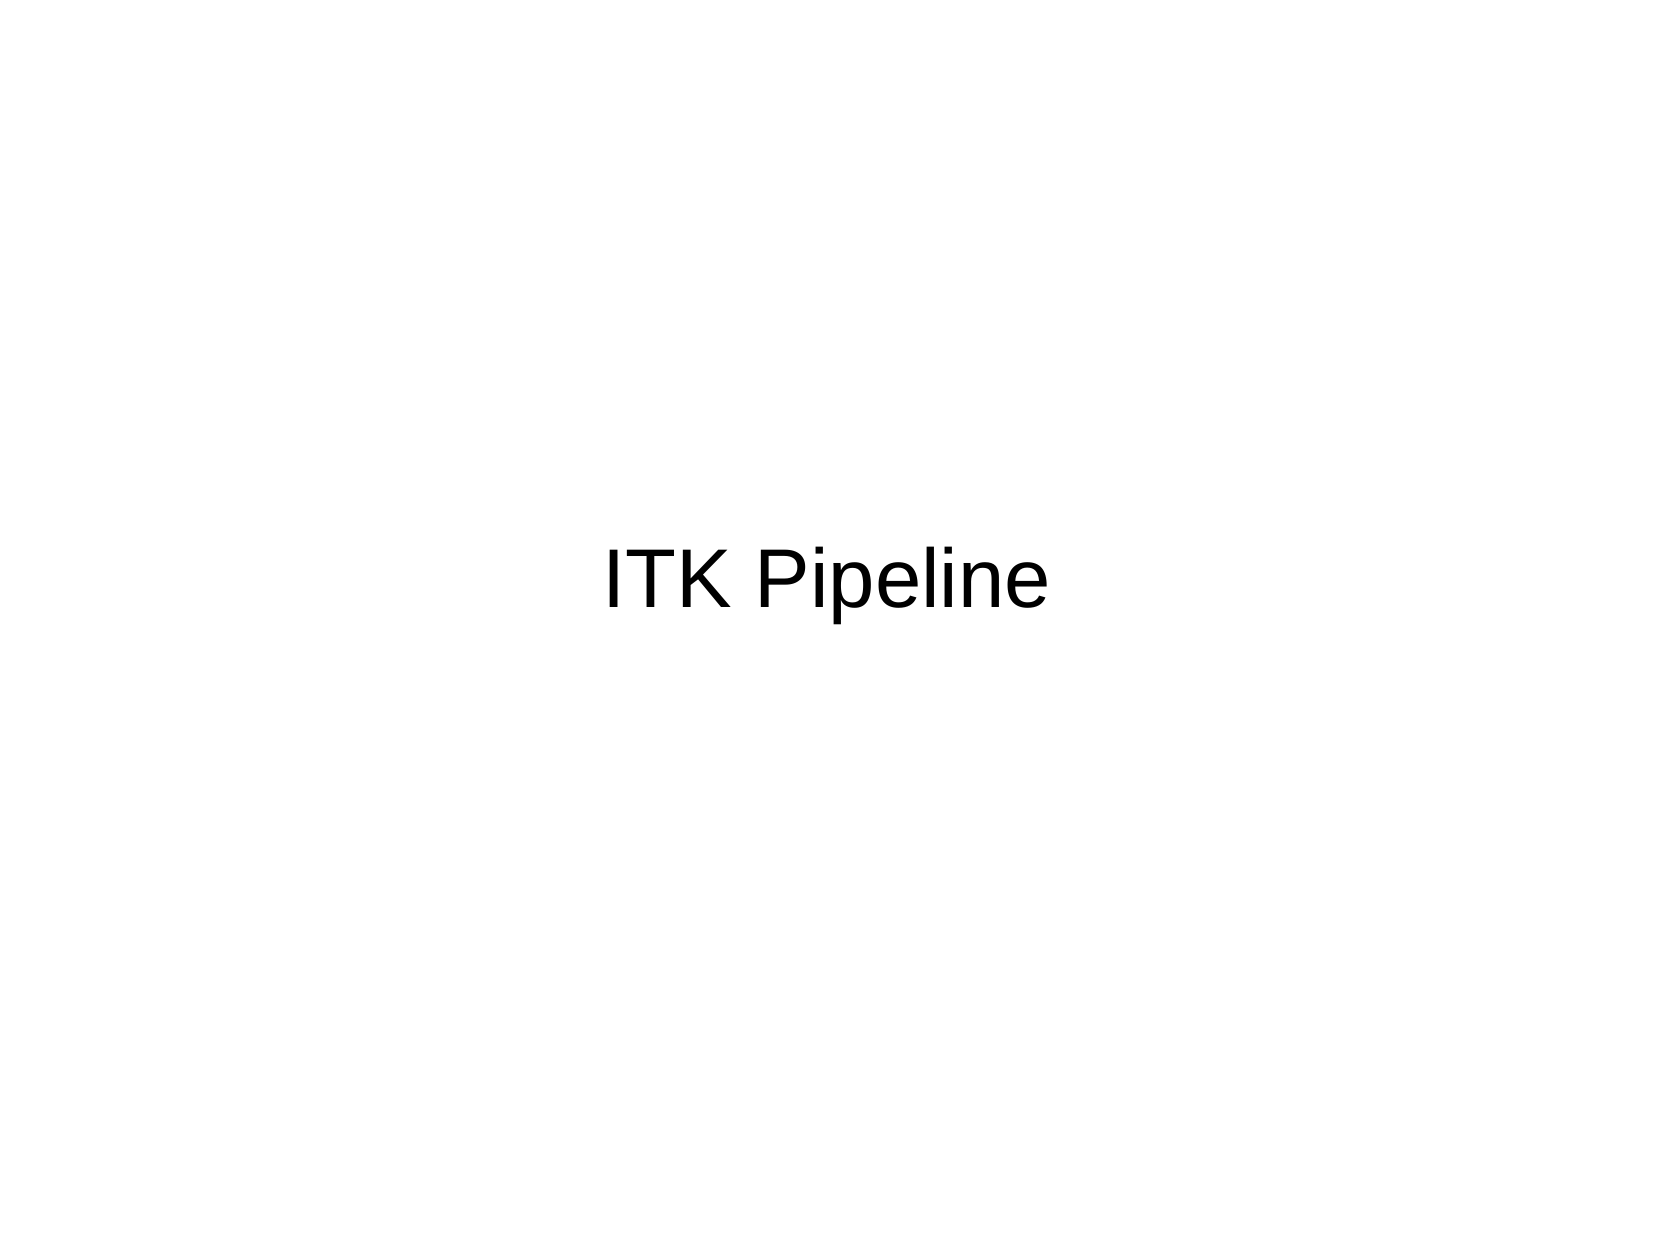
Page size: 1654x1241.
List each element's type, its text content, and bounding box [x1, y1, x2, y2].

subtitle ITK Pipeline [82, 56, 1571, 1102]
